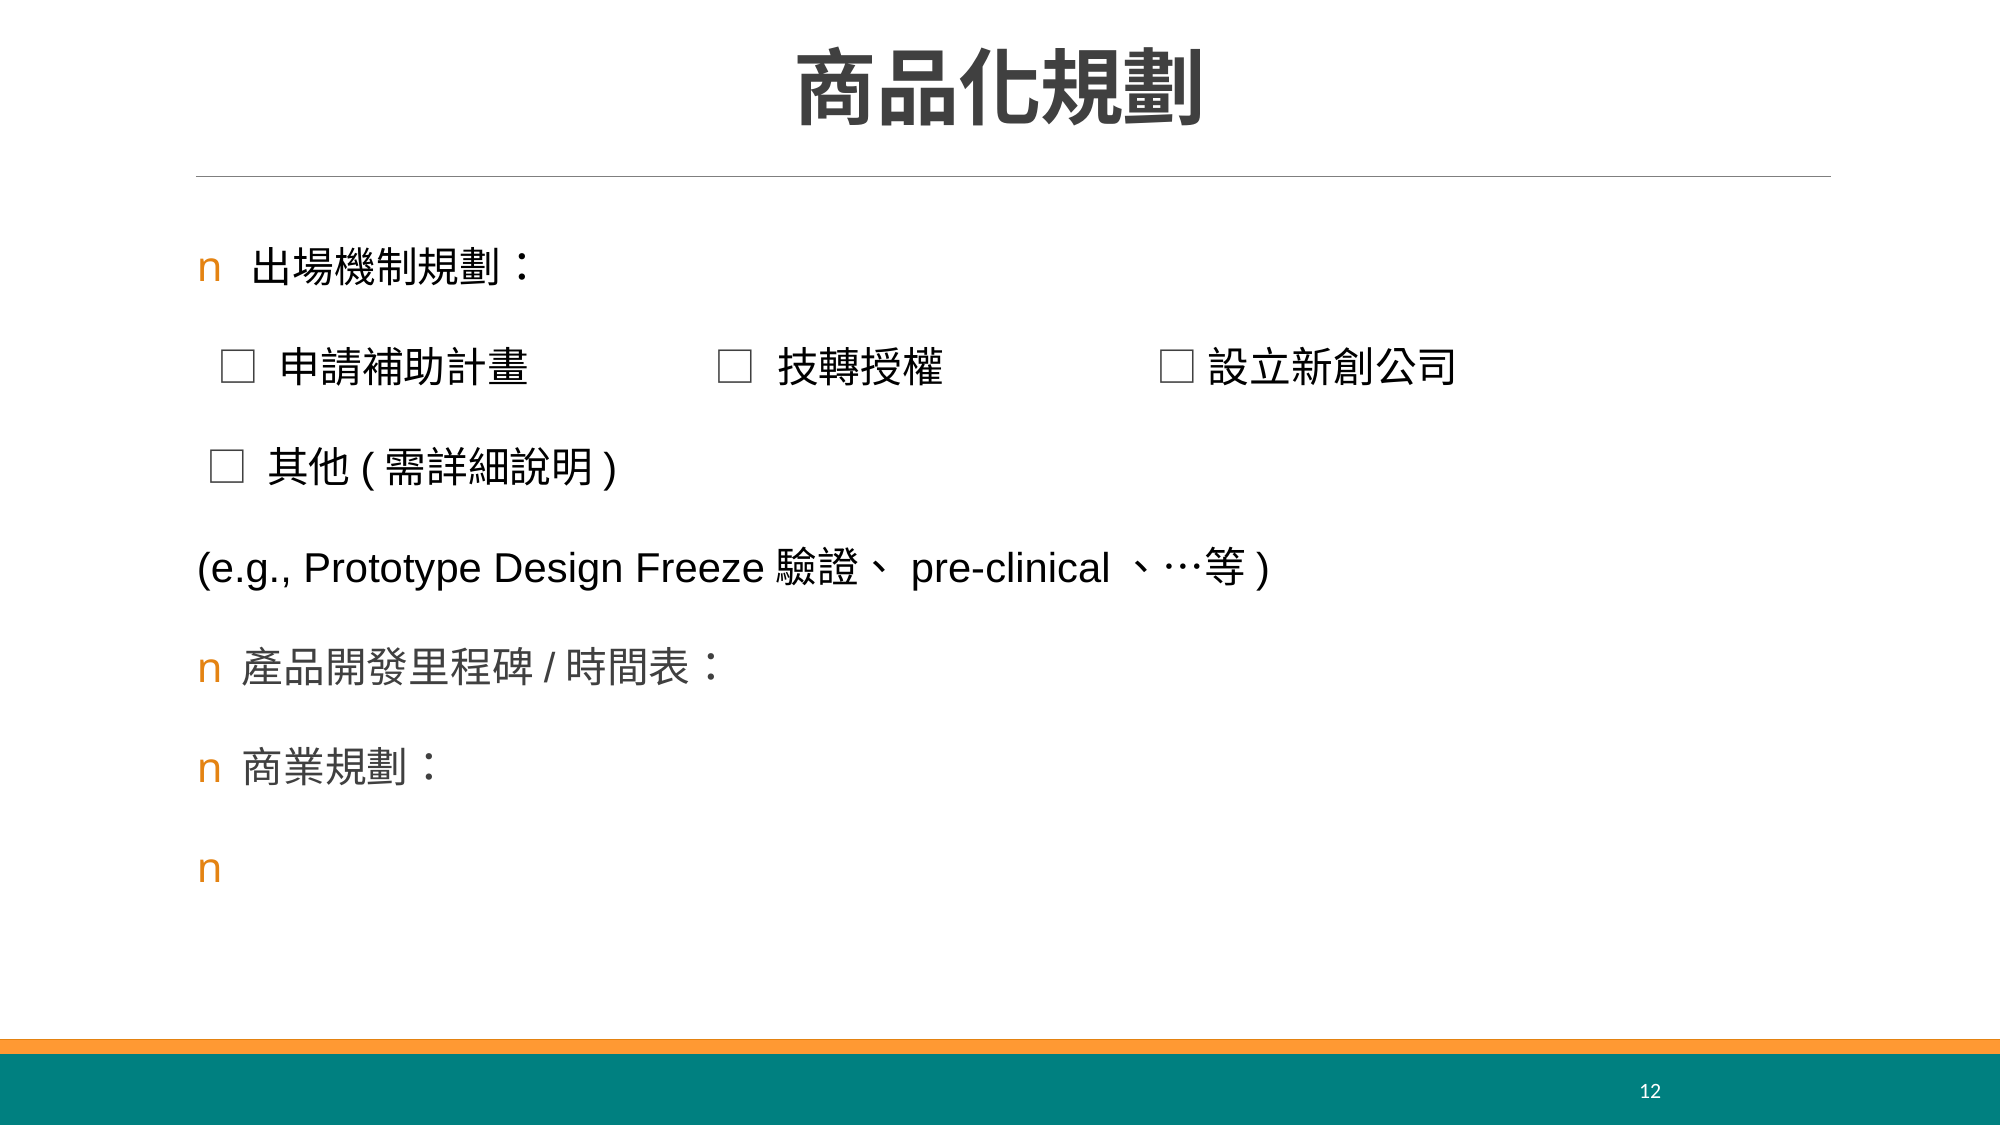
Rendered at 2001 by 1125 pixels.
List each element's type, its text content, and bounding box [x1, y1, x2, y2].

text_box 商品化規劃 [381, 0, 1619, 144]
list 出場機制規劃： □ 申請補助計畫 □ 技轉授權 □ 設立新創公司 □ 其他(需詳細說明) (e.g., Prototype Design Freeze驗證、pre-clinical、…等) 產品開發里程碑/時間表： 商業規劃： [196, 208, 1804, 999]
text_box [1624, 1059, 1840, 1120]
